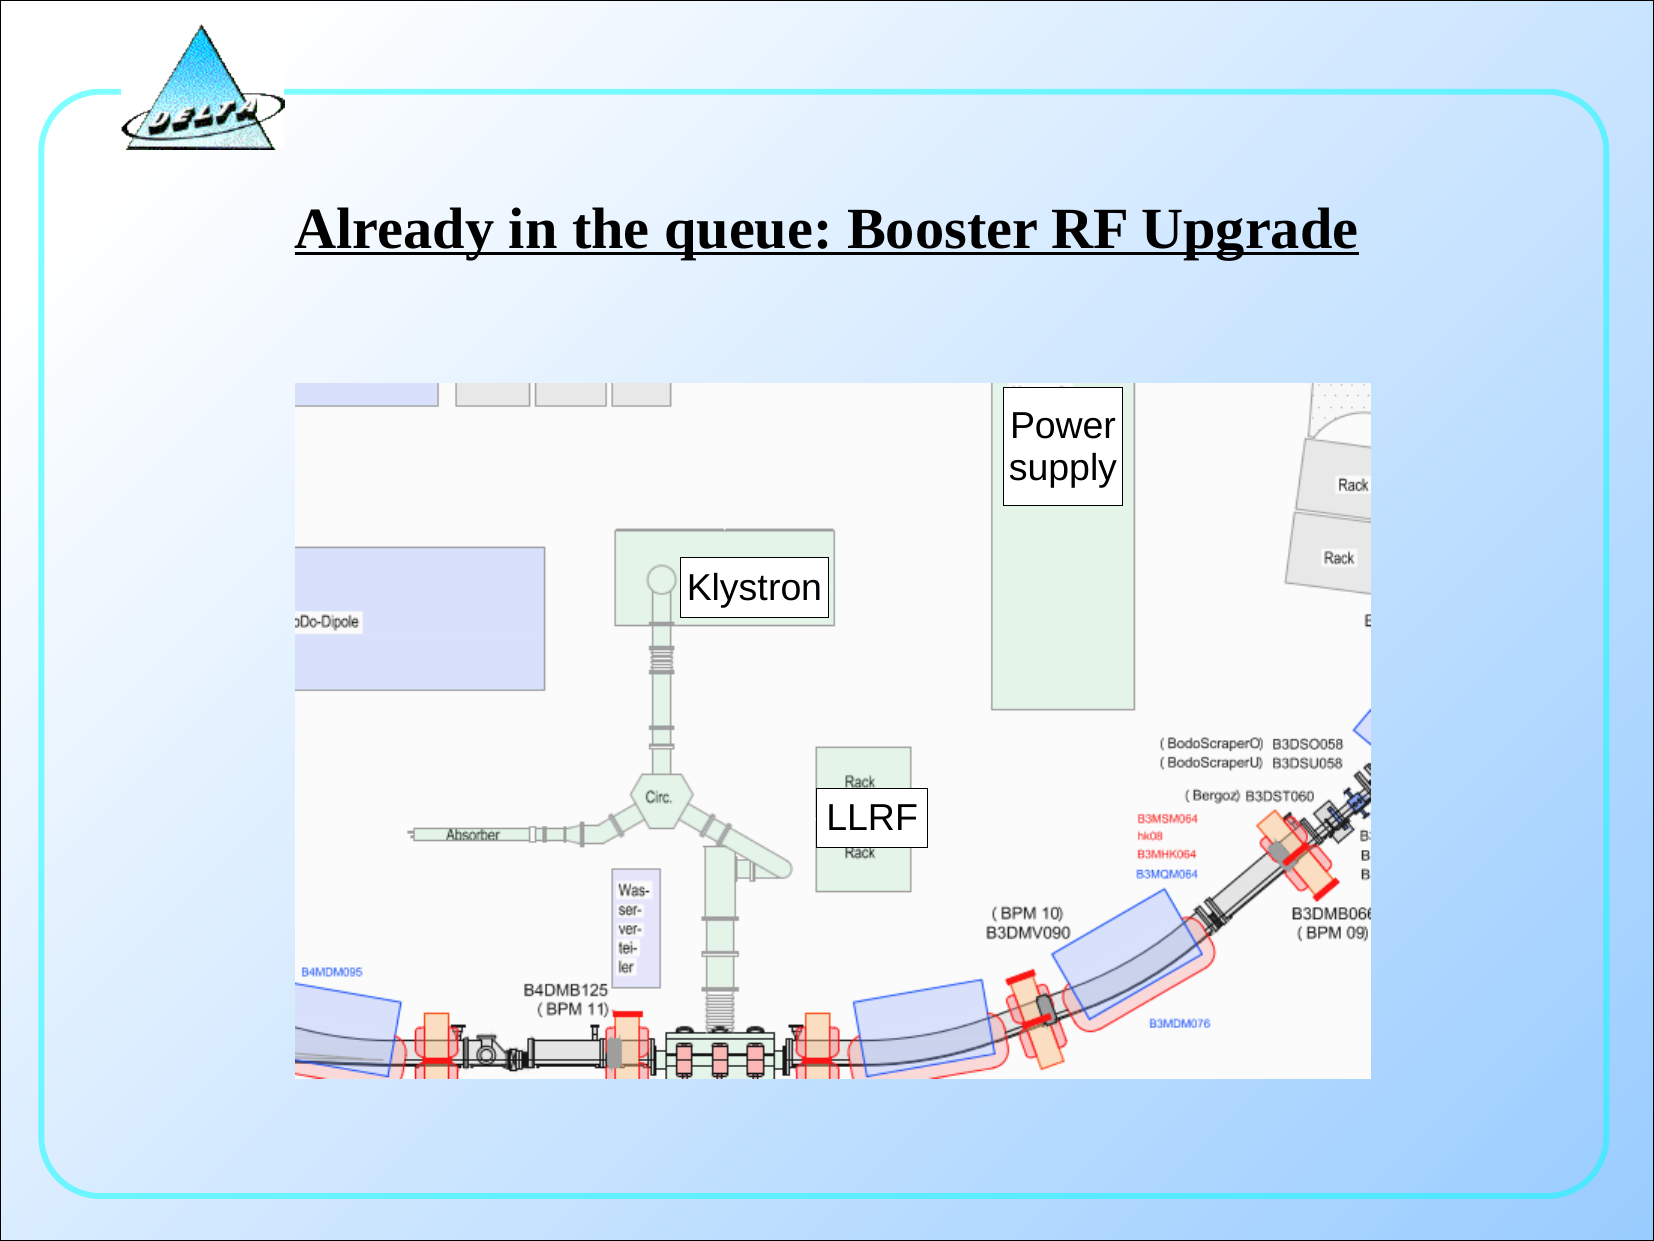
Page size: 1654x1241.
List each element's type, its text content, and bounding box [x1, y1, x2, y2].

picture [120, 23, 285, 150]
text_box [0, 0, 1654, 1241]
picture [295, 383, 1371, 1079]
text_box Klystron [680, 557, 829, 618]
text_box Already in the queue: Booster RF Upgrade [280, 188, 1374, 270]
text_box Power supply [1003, 387, 1123, 506]
text_box LLRF [816, 788, 928, 848]
